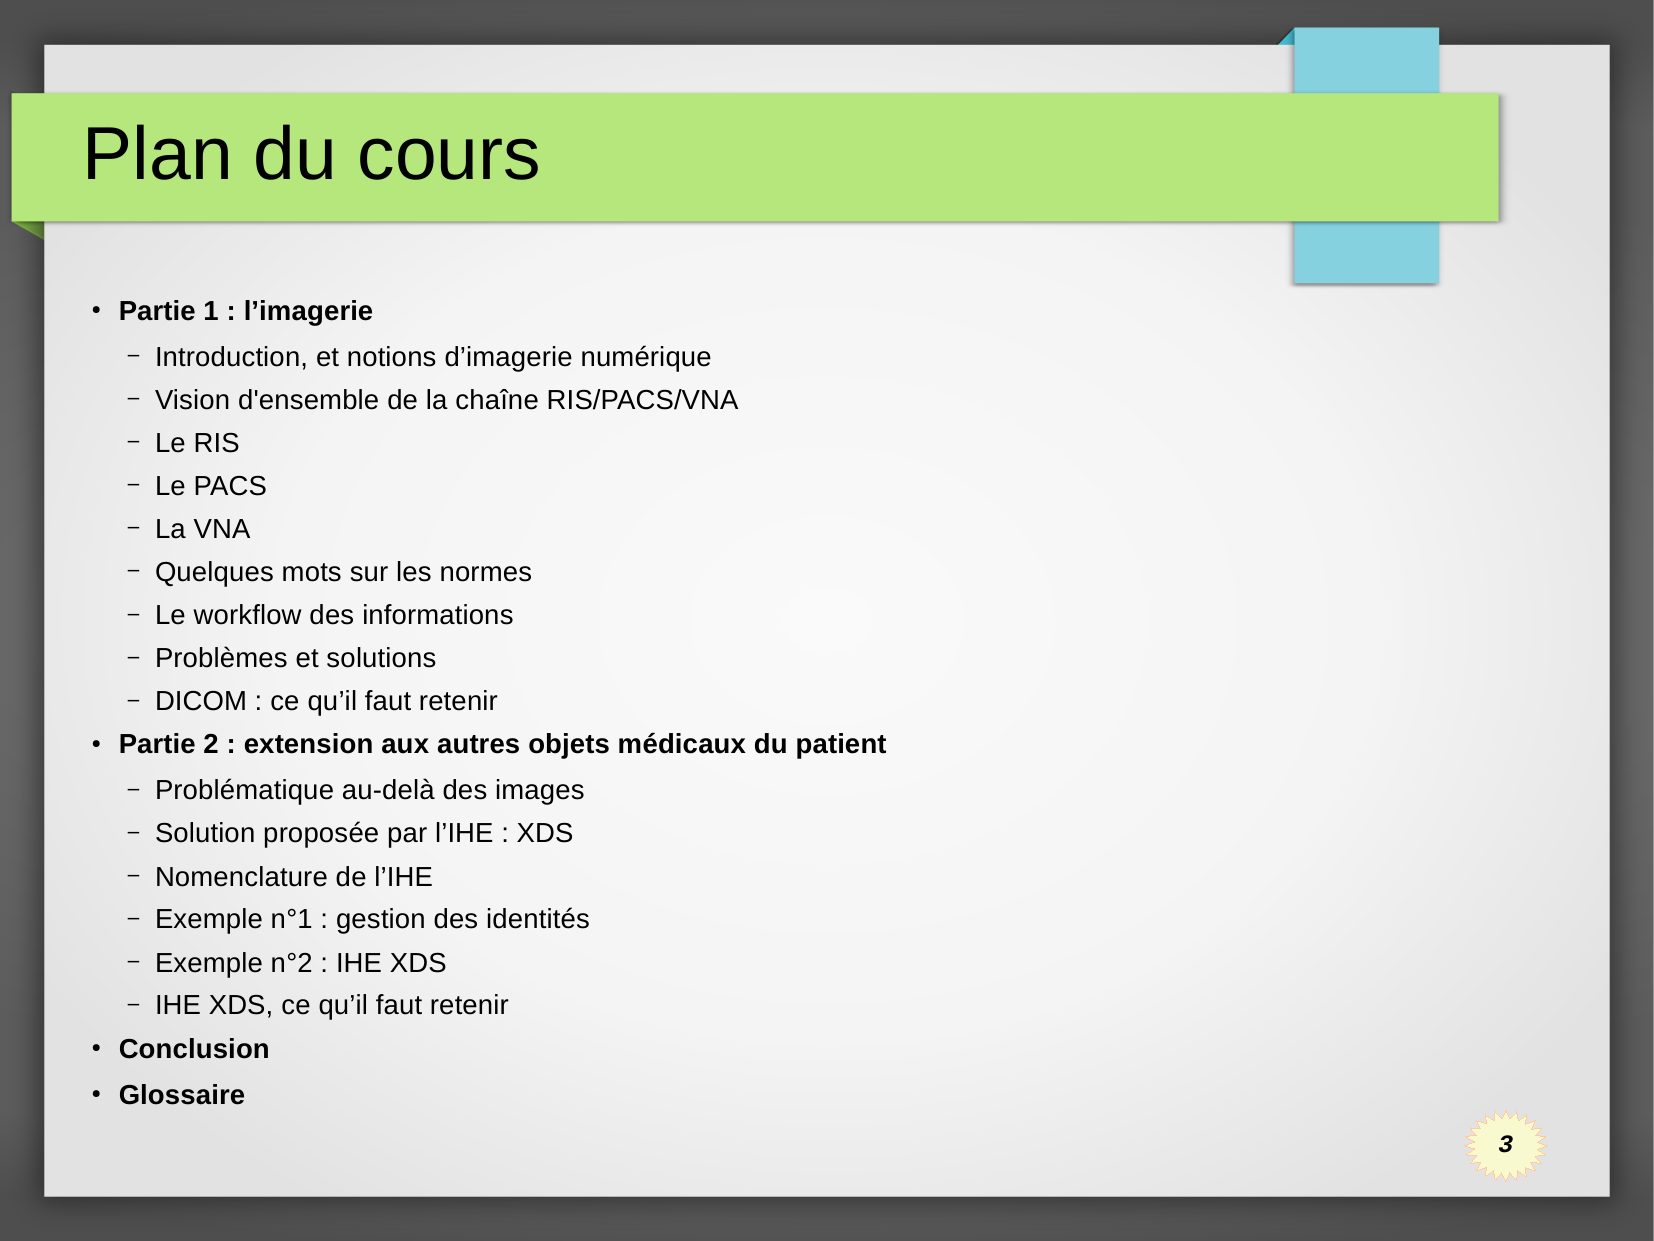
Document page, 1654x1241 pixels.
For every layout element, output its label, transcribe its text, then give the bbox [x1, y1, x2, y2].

list Partie 1 : l’imagerie Introduction, et notions d’imagerie numérique Vision d'ensemble de la chaîne RIS/PACS/VNA Le RIS Le PACS La VNA Quelques mots sur les normes Le workflow des informations Problèmes et solutions DICOM : ce qu’il faut retenir Partie 2 : extension aux autres objets médicaux du patient Problématique au-delà des images Solution proposée par l’IHE : XDS Nomenclature de l’IHE Exemple n°1 : gestion des identités Exemple n°2 : IHE XDS IHE XDS, ce qu’il faut retenir Conclusion Glossaire [82, 295, 1571, 1111]
title Plan du cours [82, 94, 1264, 213]
picture [0, 0, 1654, 1241]
